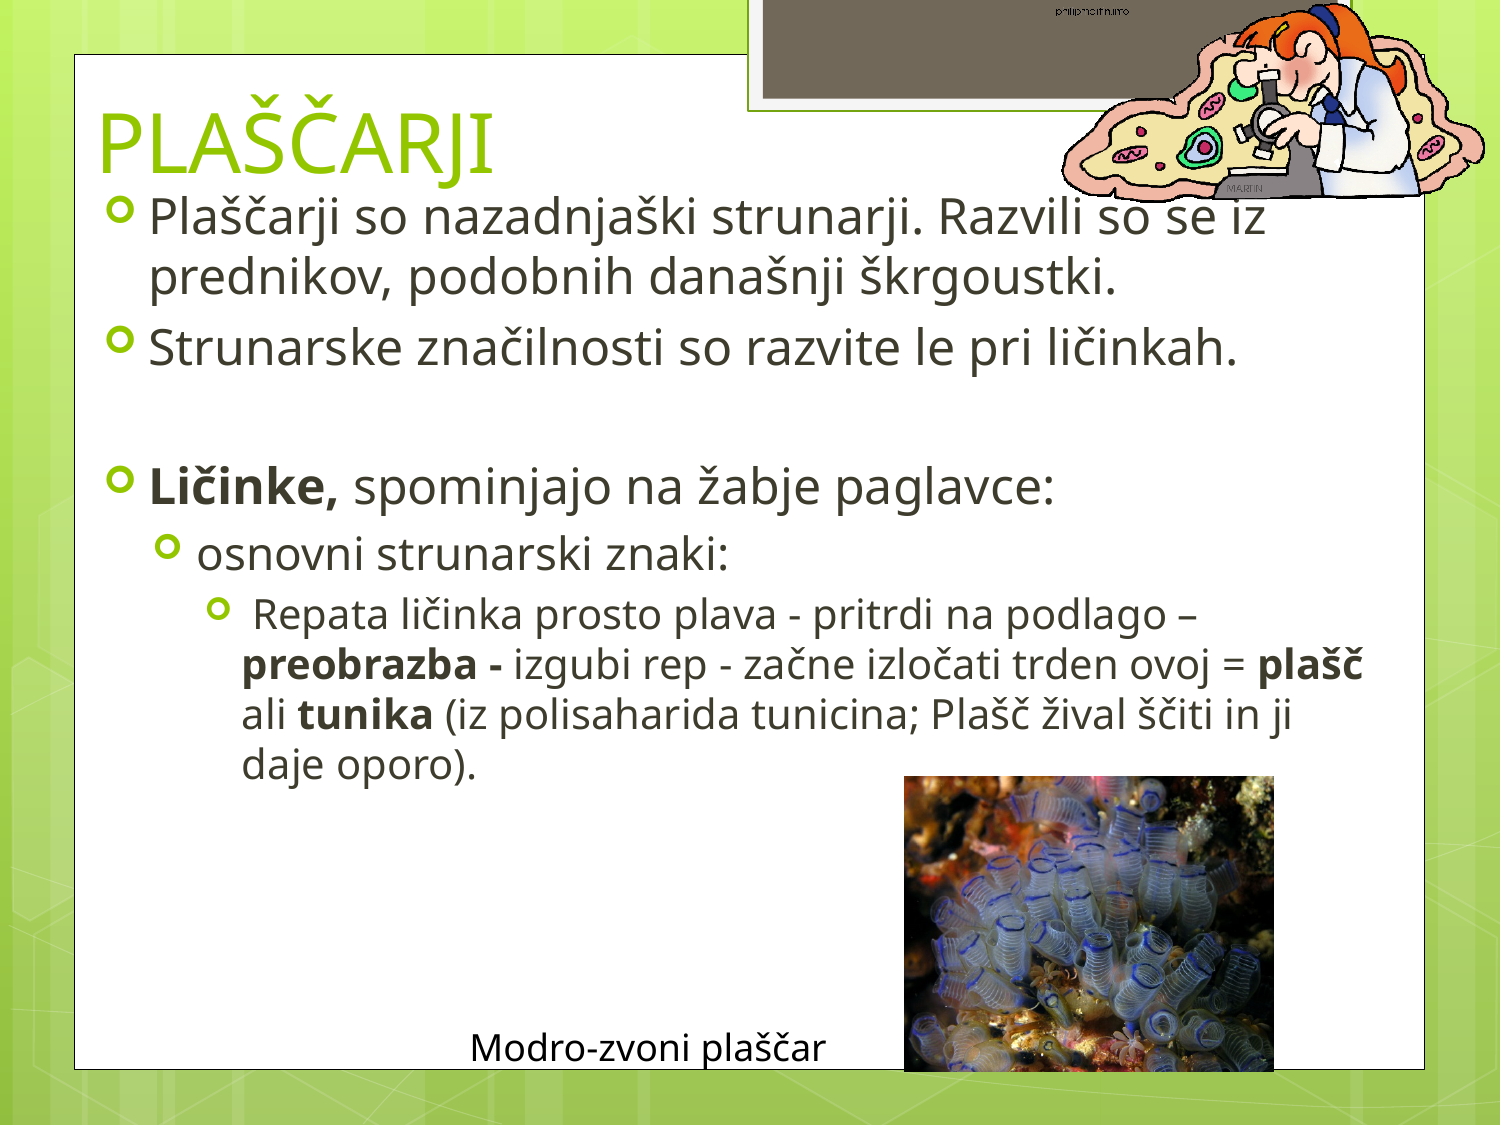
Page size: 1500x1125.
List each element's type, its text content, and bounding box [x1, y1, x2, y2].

picture [1050, 0, 1498, 208]
title PLAŠČARJI [80, 10, 1050, 177]
picture [904, 776, 1274, 1072]
list Plaščarji so nazadnjaški strunarji. Razvili so se iz prednikov, podobnih današnji škrgoustki. Strunarske značilnosti so razvite le pri ličinkah. Ličinke, spominjajo na žabje paglavce: osnovni strunarski znaki: Repata ličinka prosto plava - pritrdi na podlago –preobrazba - izgubi rep - začne izločati trden ovoj = plašč ali tunika (iz polisaharida tunicina; Plašč žival ščiti in ji daje oporo). [76, 177, 1400, 1017]
text_box Modro-zvoni plaščar [454, 1016, 892, 1076]
